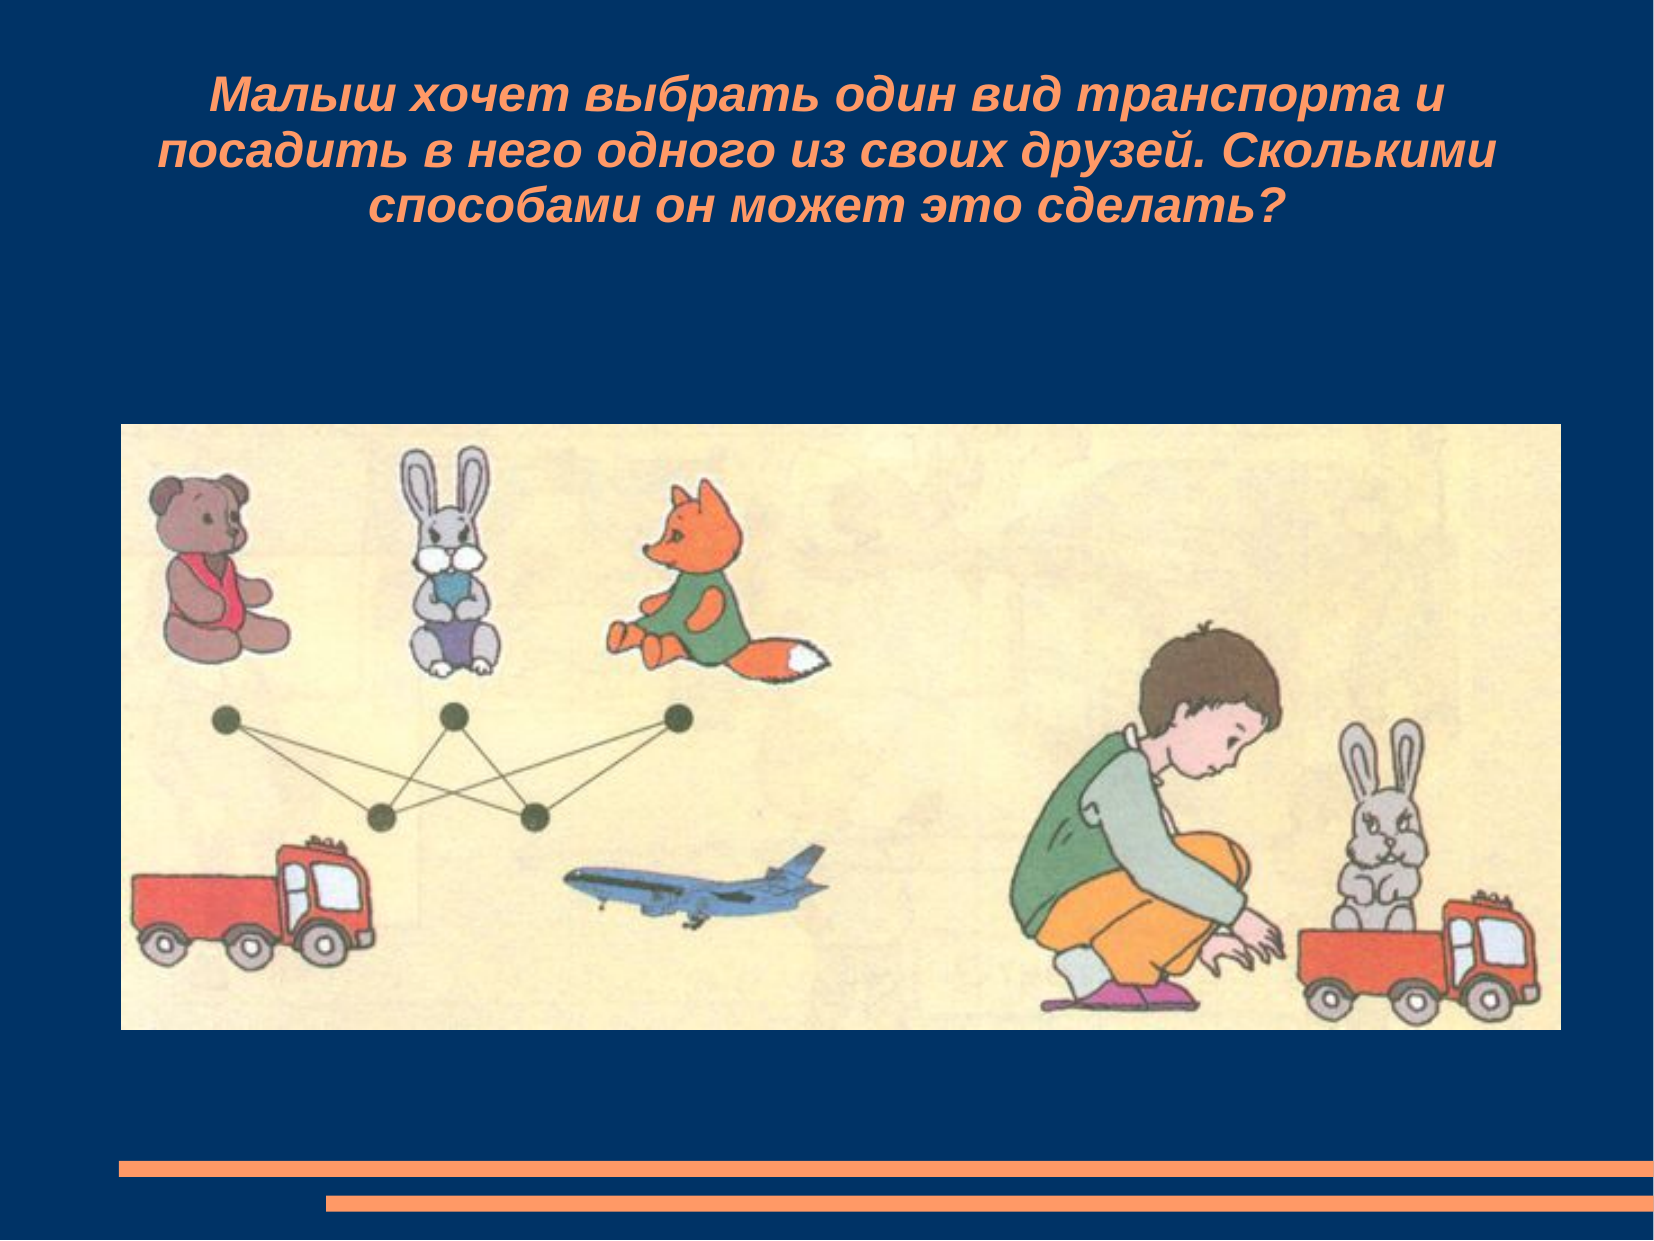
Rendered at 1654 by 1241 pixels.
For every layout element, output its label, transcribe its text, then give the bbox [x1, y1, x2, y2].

picture [121, 424, 1561, 1030]
title Малыш хочет выбрать один вид транспорта и посадить в него одного из своих друзей. Сколькими способами он может это сделать? [121, 46, 1534, 254]
